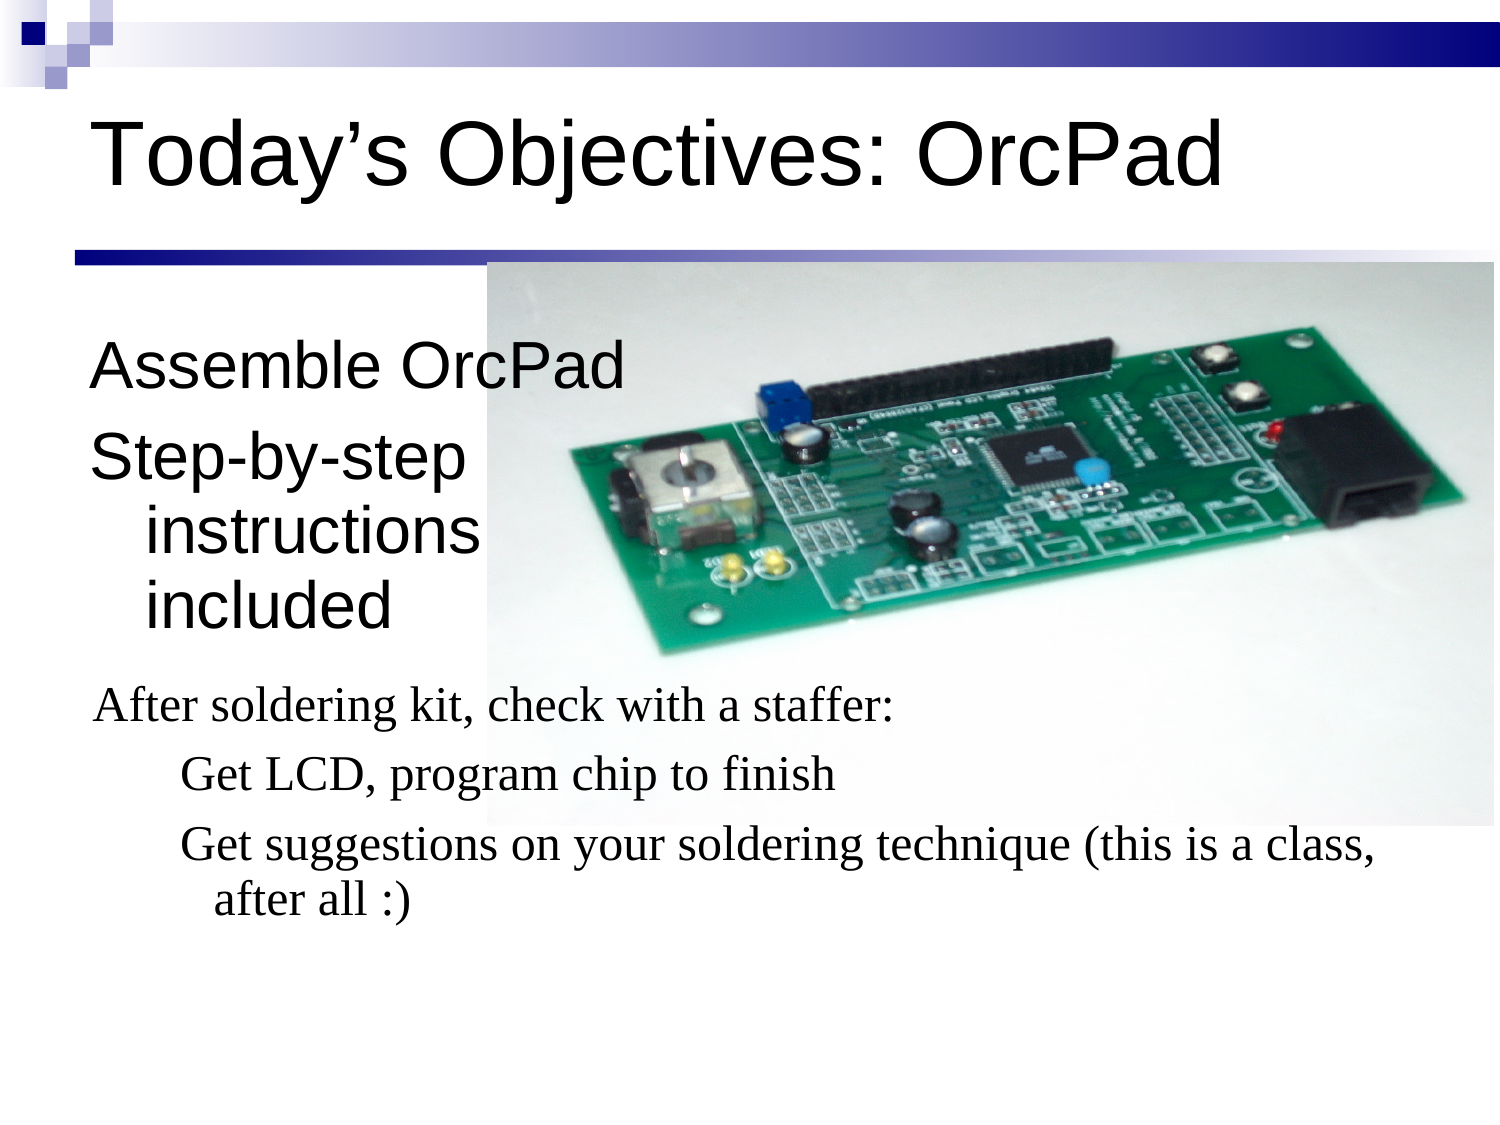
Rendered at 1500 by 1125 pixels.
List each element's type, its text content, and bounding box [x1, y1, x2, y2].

picture [487, 262, 1494, 826]
title Today’s Objectives: OrcPad [75, 75, 1426, 238]
list Assemble OrcPad Step-by-step instructions included [75, 324, 751, 676]
text_box After soldering kit, check with a staffer: Get LCD, program chip to finish Get suggestions on your soldering technique (this is a class, after all :) [77, 669, 1426, 983]
